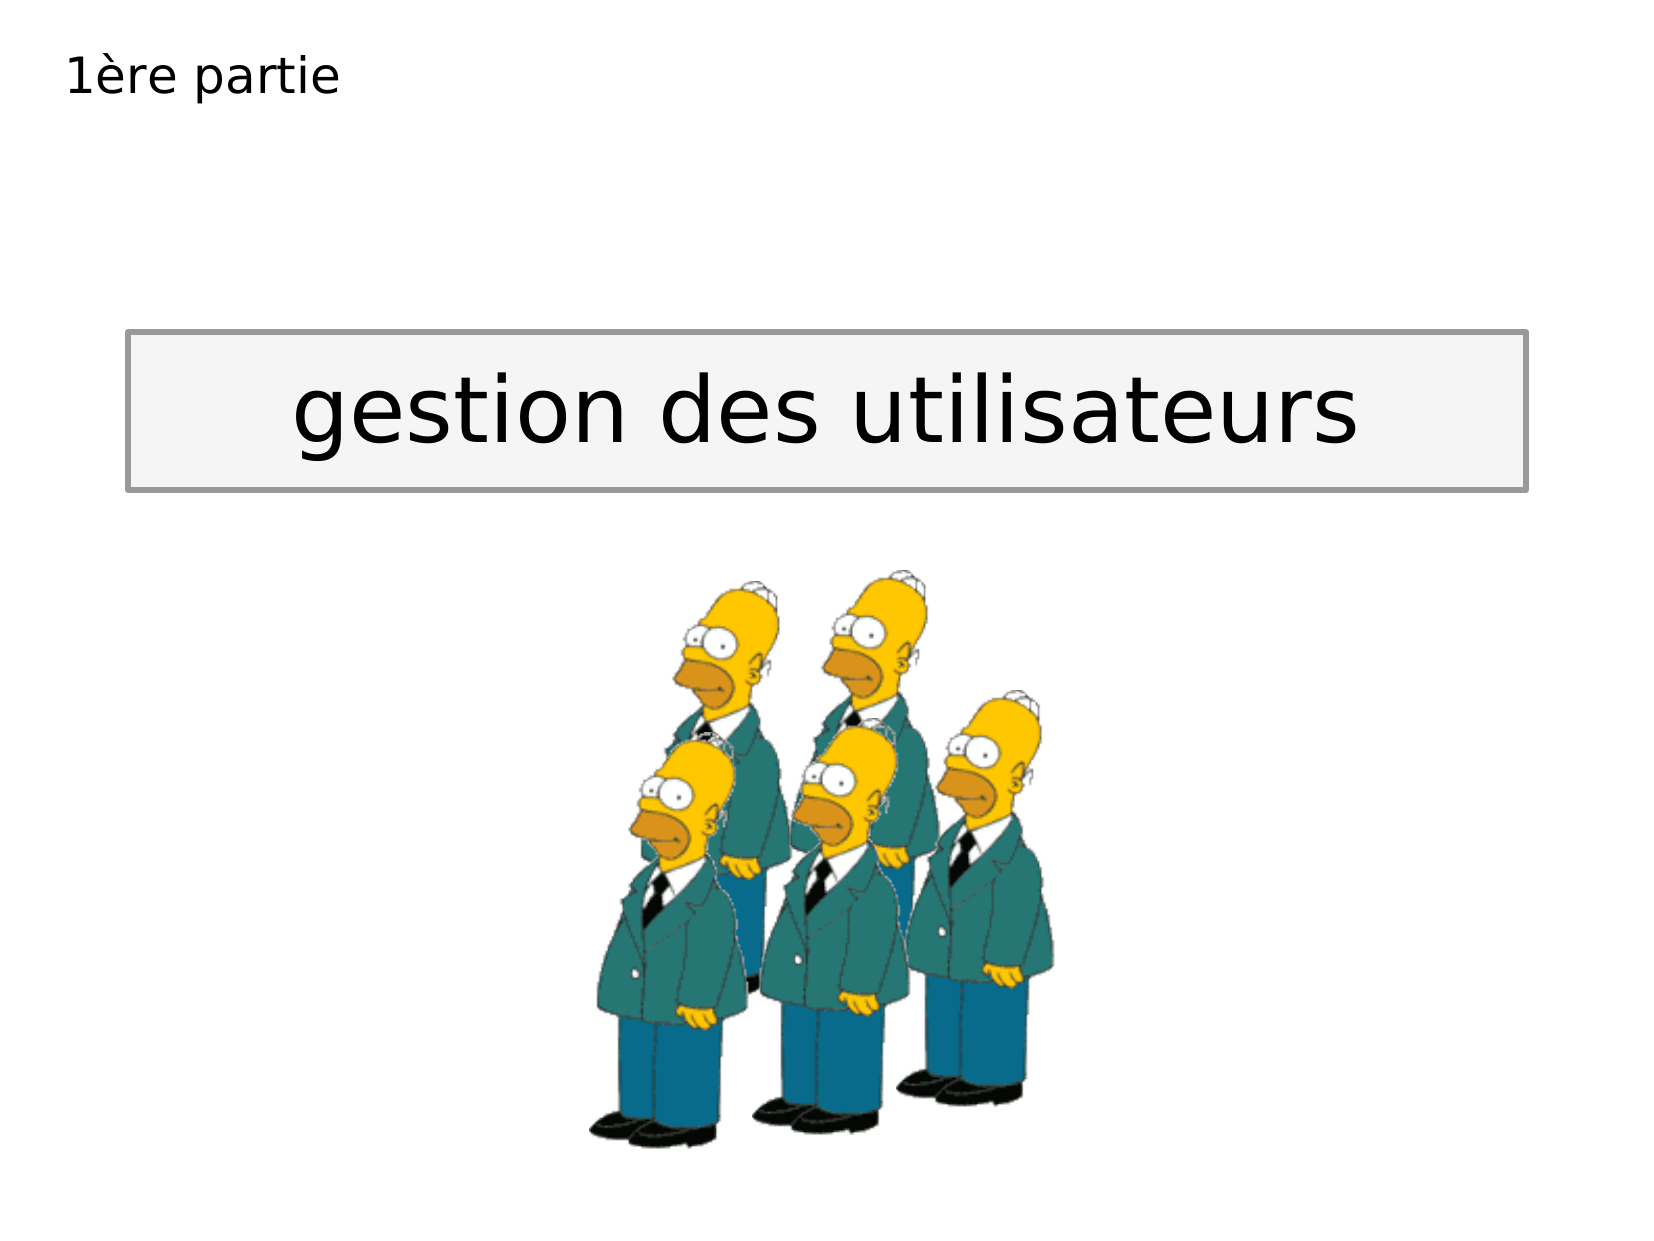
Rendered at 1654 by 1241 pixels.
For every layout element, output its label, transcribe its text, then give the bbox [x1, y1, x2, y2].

picture [589, 570, 1059, 1170]
text_box 1ère partie [43, 47, 363, 106]
text_box [127, 331, 1526, 490]
title gestion des utilisateurs [136, 347, 1518, 473]
